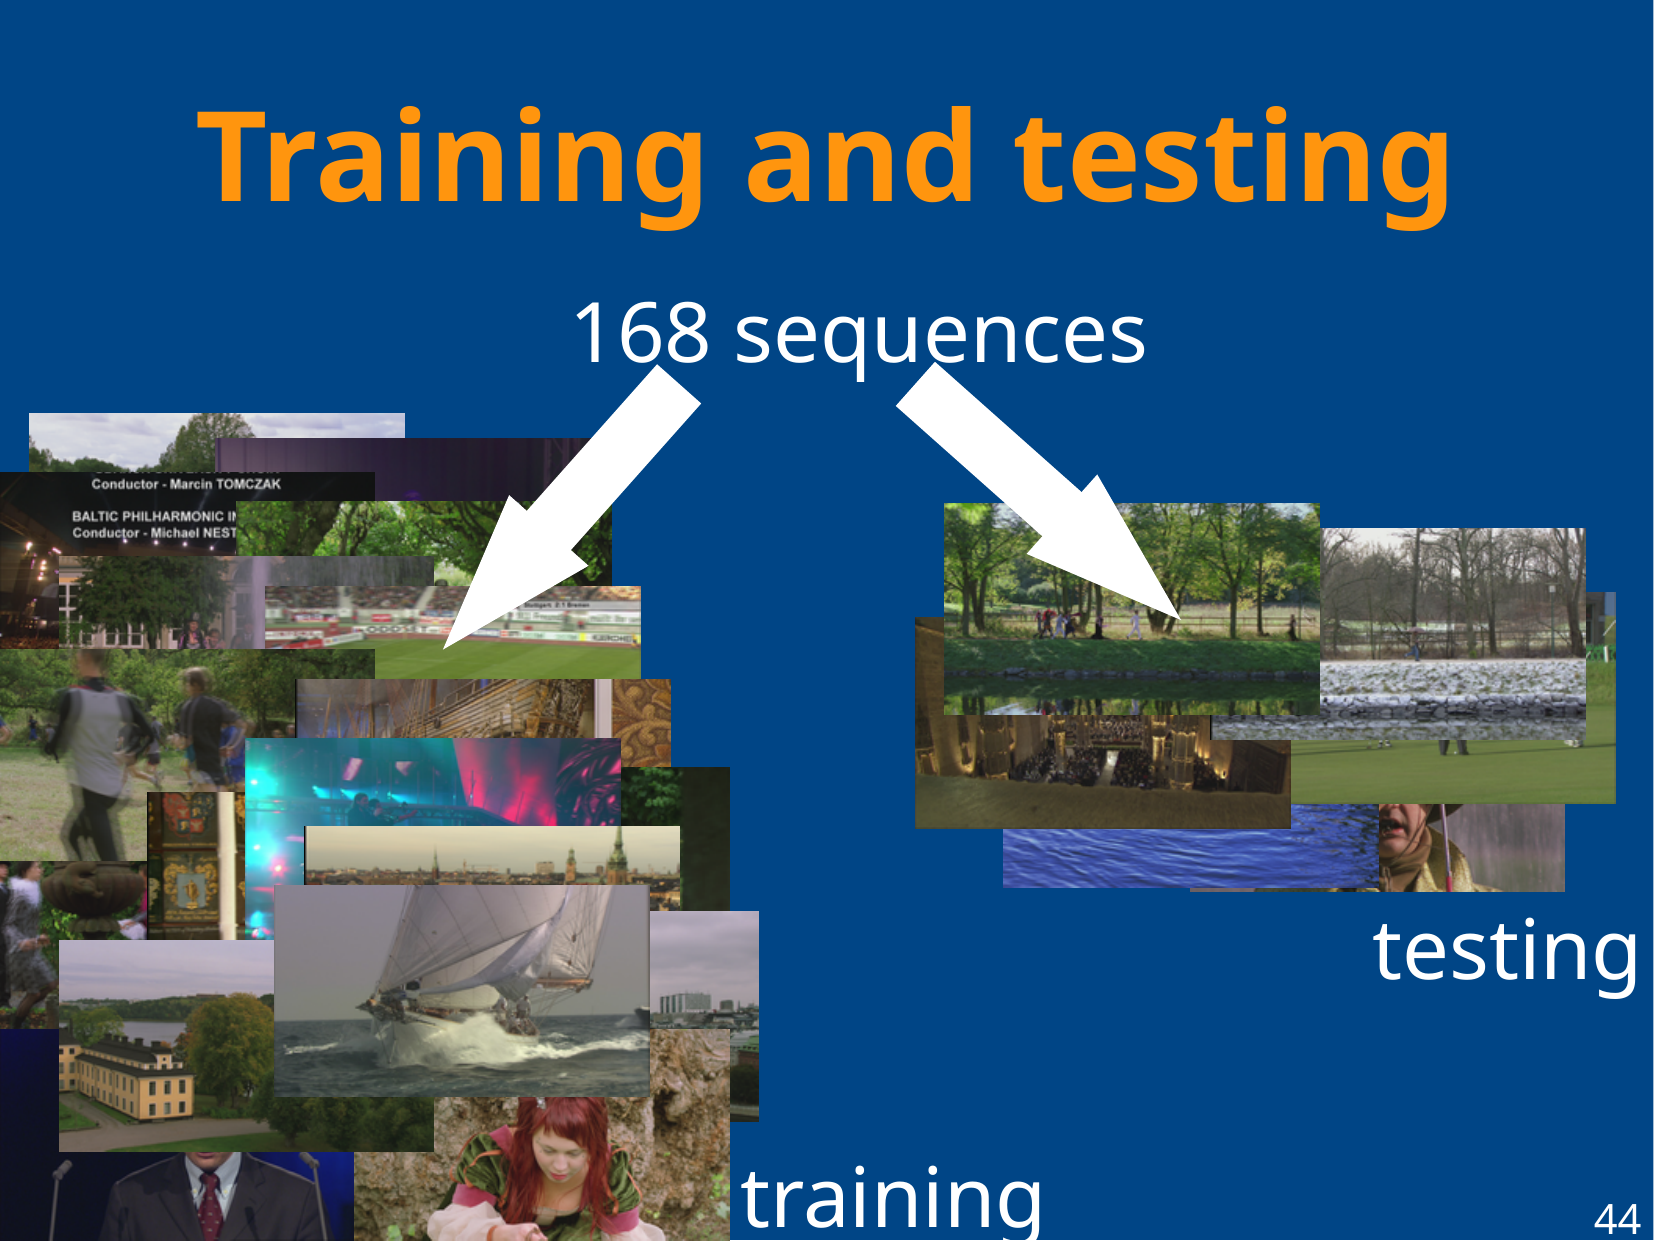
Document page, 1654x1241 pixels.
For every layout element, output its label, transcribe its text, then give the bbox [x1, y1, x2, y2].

text_box testing [1357, 882, 1639, 993]
picture [915, 503, 1616, 892]
title Training and testing [82, 49, 1571, 257]
text_box training [725, 1130, 1046, 1241]
picture [0, 413, 759, 1241]
text_box 168 sequences [554, 265, 1099, 376]
